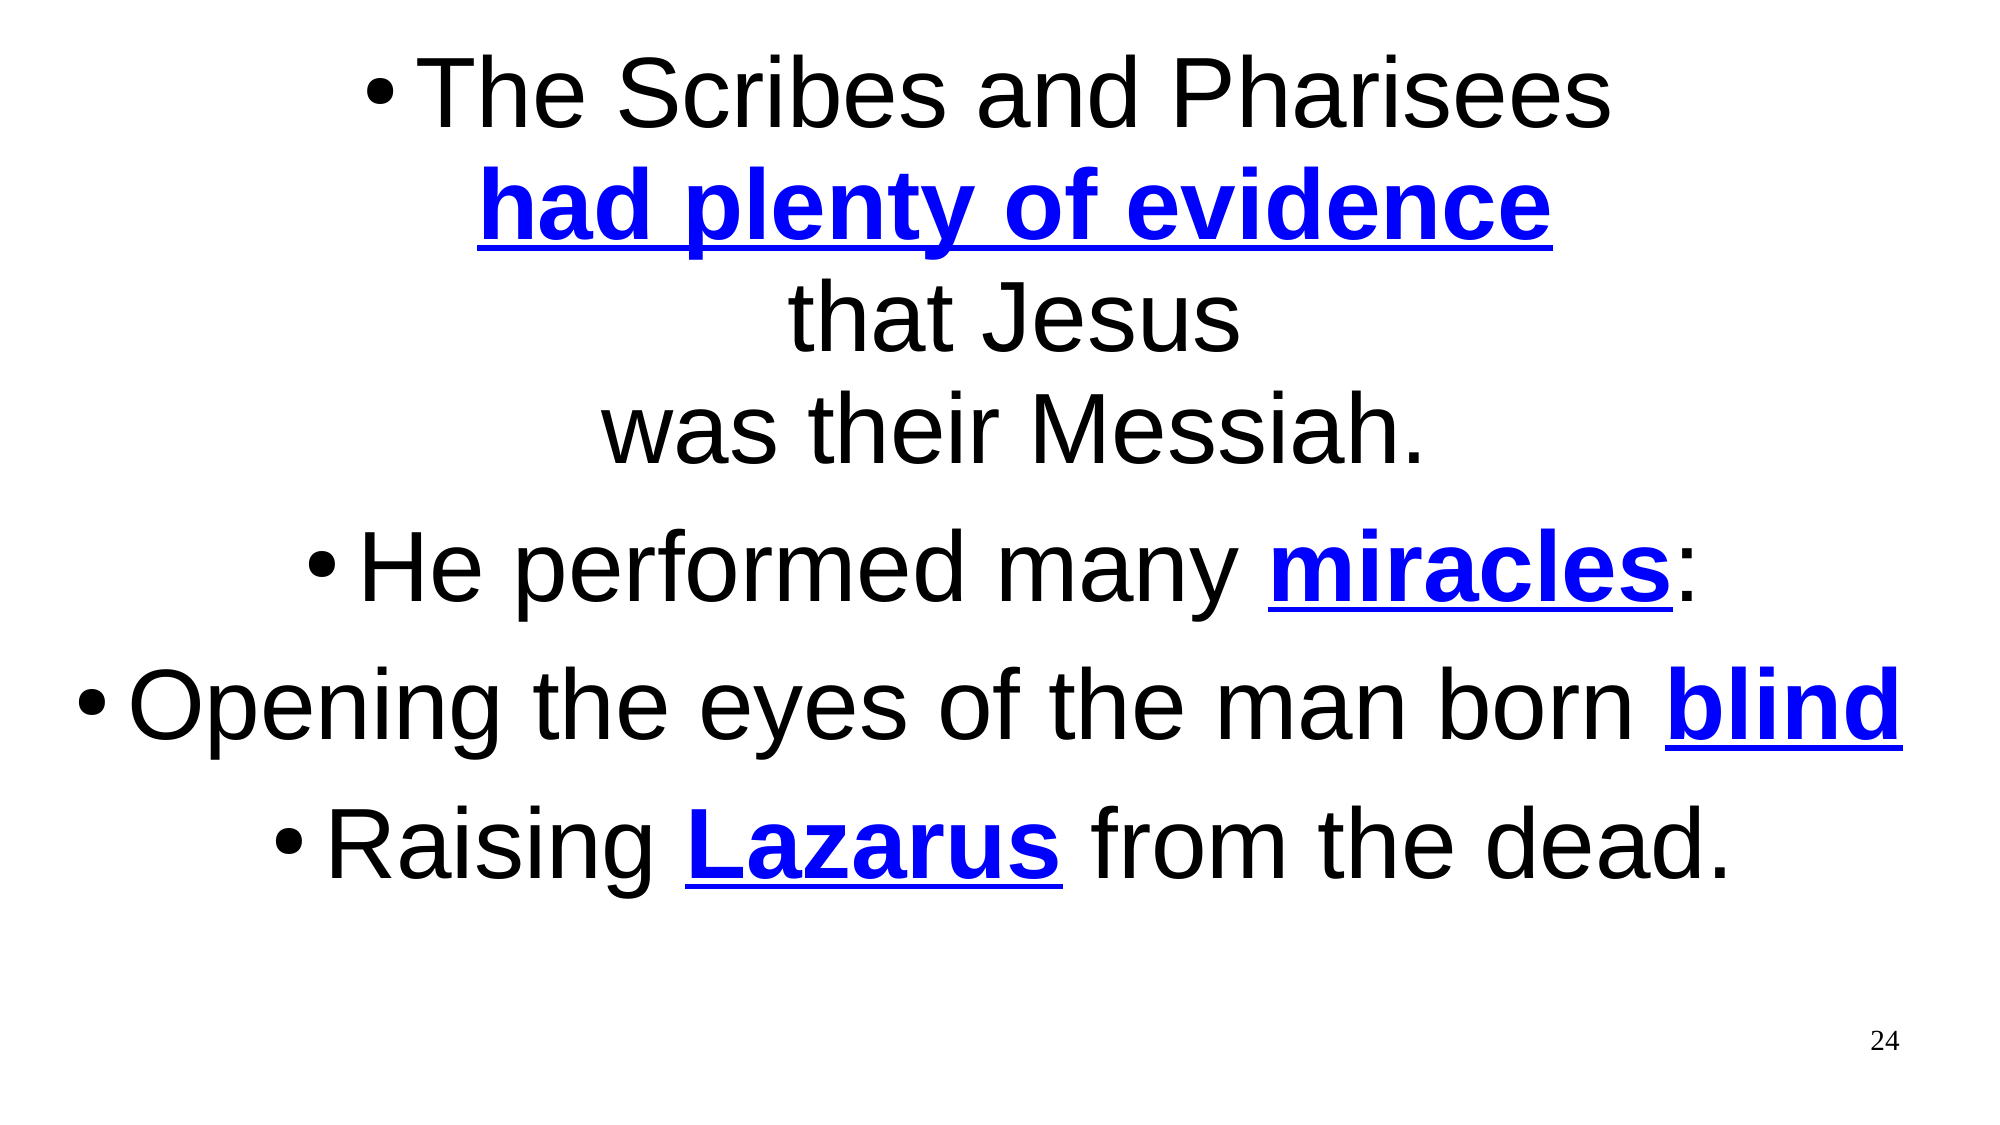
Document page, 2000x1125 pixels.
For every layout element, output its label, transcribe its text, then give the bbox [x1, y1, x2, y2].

list The Scribes and Pharisees had plenty of evidence that Jesus was their Messiah. He performed many miracles: Opening the eyes of the man born blind Raising Lazarus from the dead. [37, 37, 1951, 1088]
